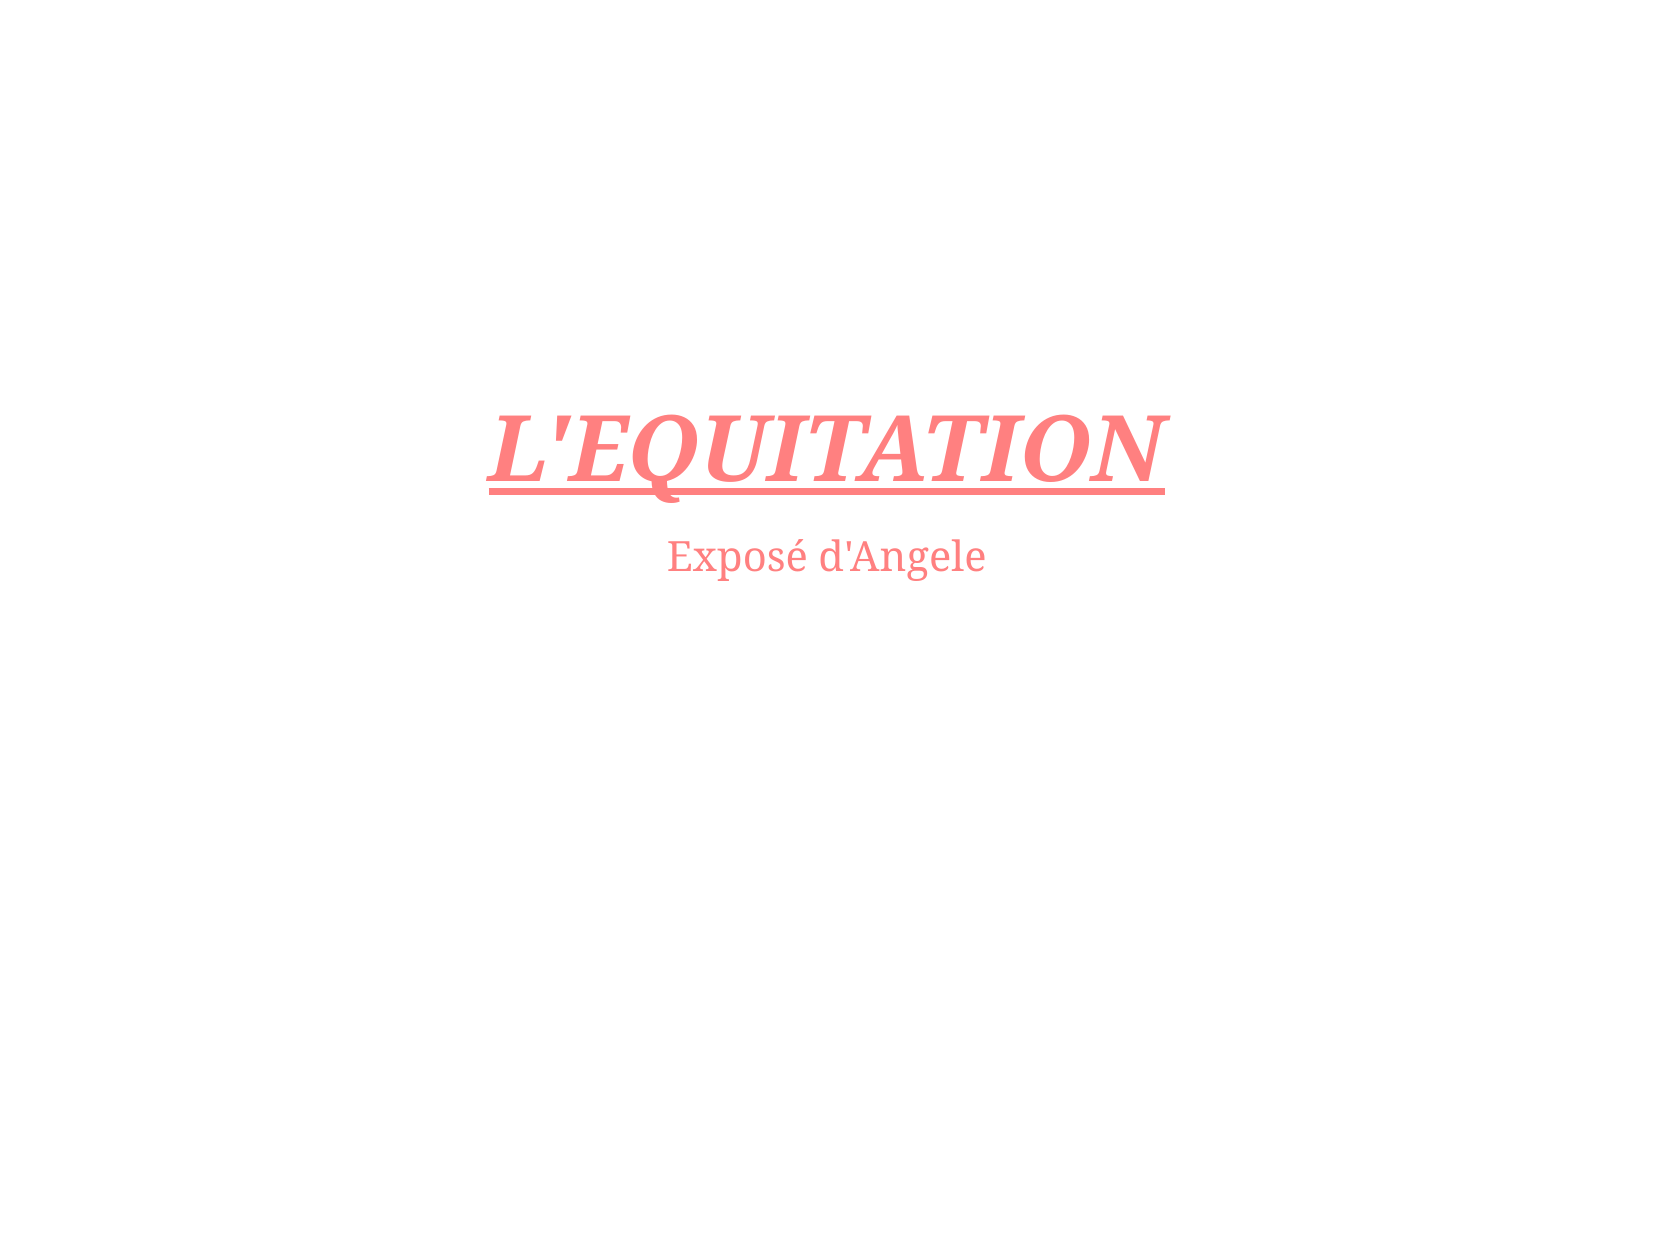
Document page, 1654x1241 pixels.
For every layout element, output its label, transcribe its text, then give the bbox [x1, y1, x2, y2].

subtitle L'EQUITATION Exposé d'Angele [82, 49, 1571, 1109]
